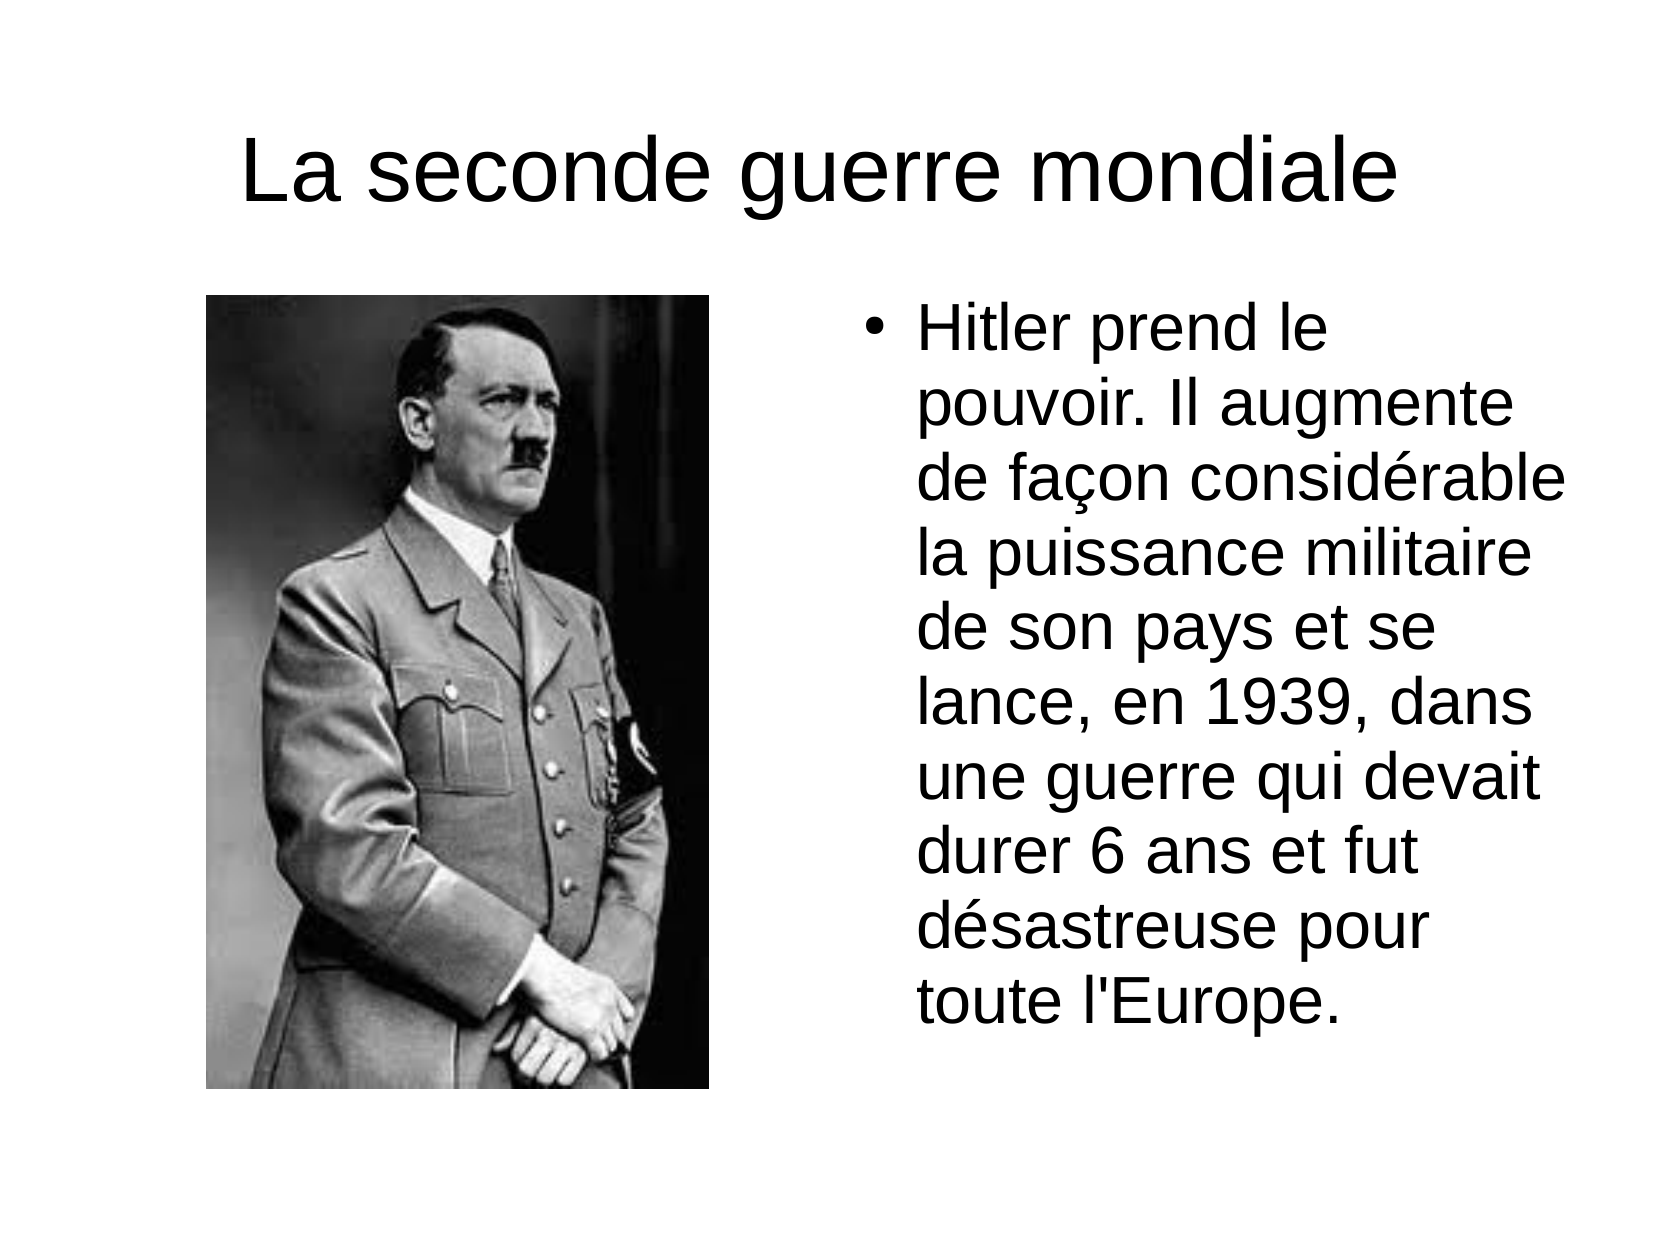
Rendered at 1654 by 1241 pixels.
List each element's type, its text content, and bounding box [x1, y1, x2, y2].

list Hitler prend le pouvoir. Il augmente de façon considérable la puissance militaire de son pays et se lance, en 1939, dans une guerre qui devait durer 6 ans et fut désastreuse pour toute l'Europe. [845, 290, 1572, 1094]
title La seconde guerre mondiale [76, 73, 1565, 266]
picture [206, 295, 709, 1089]
